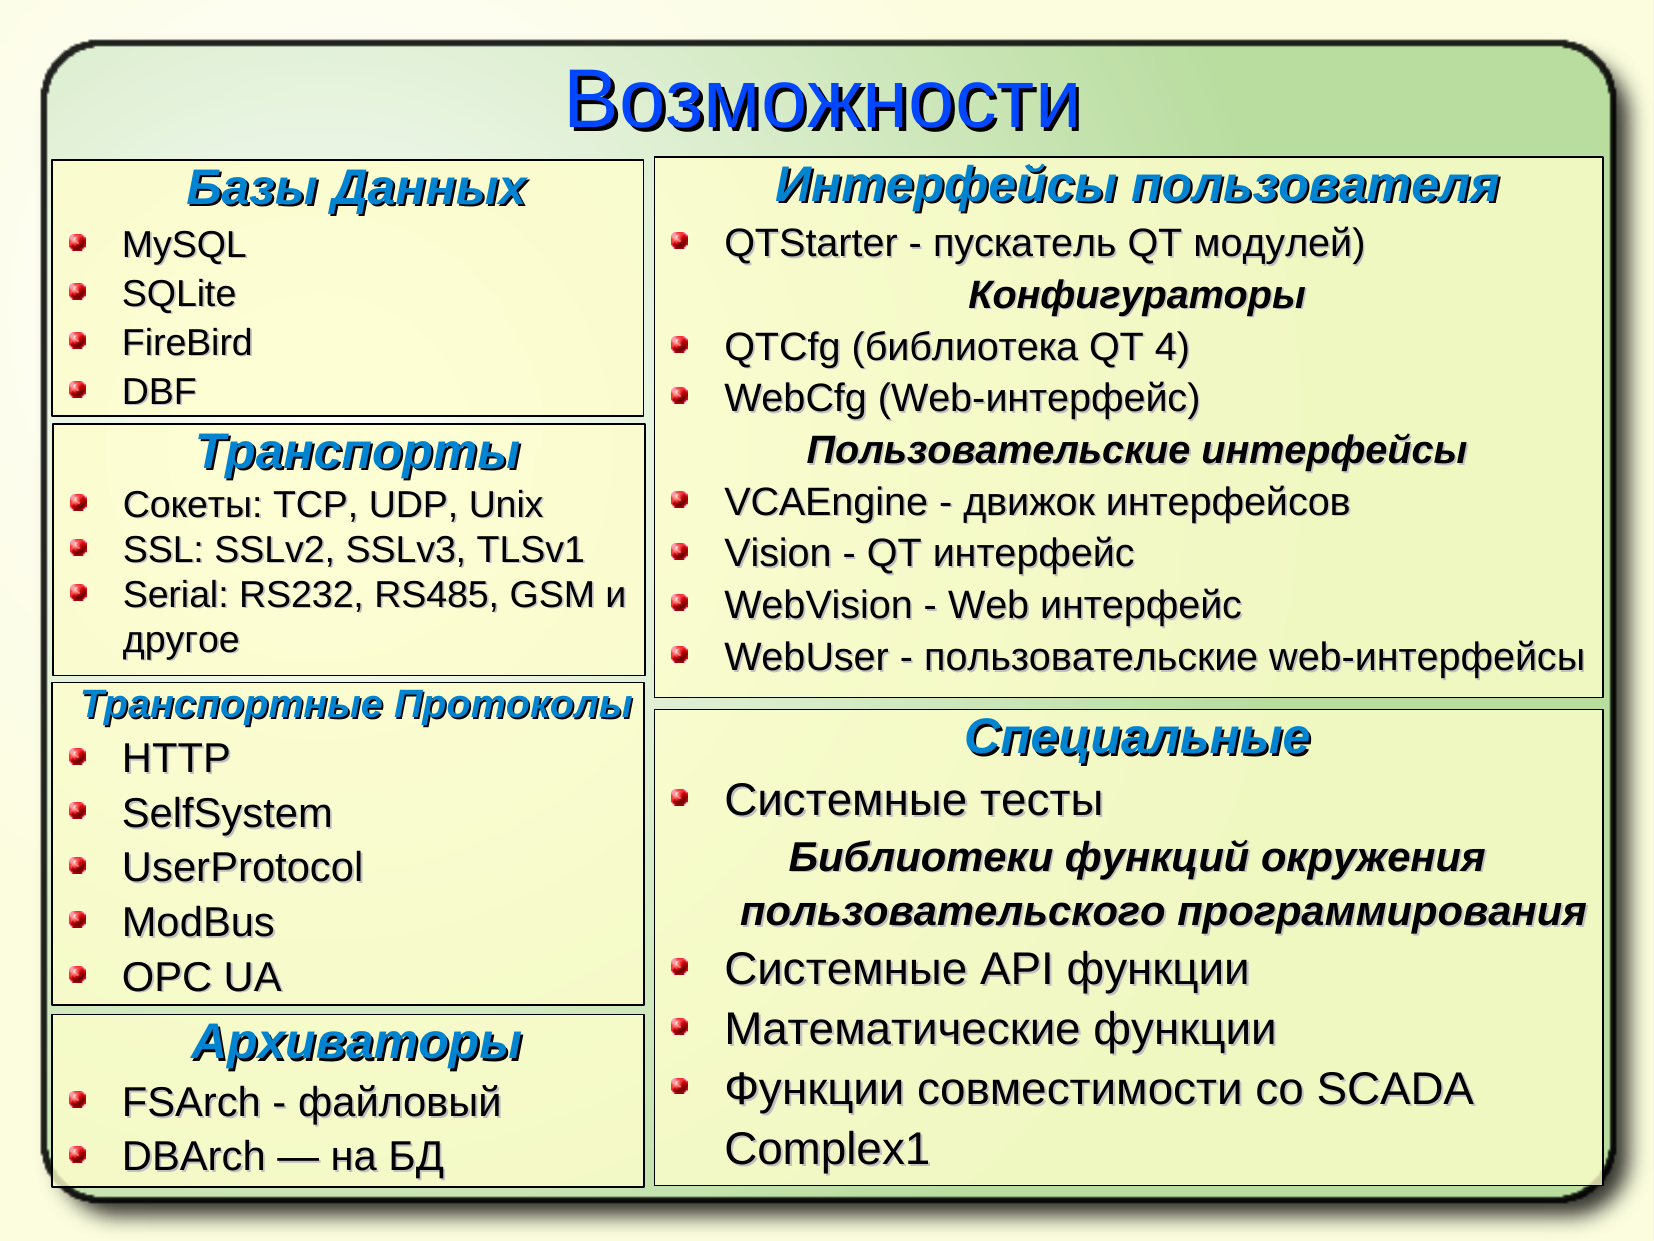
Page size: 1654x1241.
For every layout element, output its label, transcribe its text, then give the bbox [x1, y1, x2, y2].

text_box Транспортные Протоколы HTTP SelfSystem UserProtocol ModBus OPC UA [52, 682, 644, 1005]
text_box Транспорты Сокеты: TCP, UDP, Unix SSL: SSLv2, SSLv3, TLSv1 Serial: RS232, RS485, GSM и другое [53, 424, 645, 676]
text_box Архиваторы FSArch - файловый DBArch — на БД [52, 1014, 644, 1188]
title Возможности [42, 53, 1603, 147]
picture [0, 0, 1654, 1241]
text_box Интерфейсы пользователя QTStarter - пускатель QT модулей) Конфигураторы QTCfg (библиотека QT 4) WebCfg (Web-интерфейс) Пользовательские интерфейсы VCAEngine - движок интерфейсов Vision - QT интерфейс WebVision - Web интерфейс WebUser - пользовательские web-интерфейсы [654, 156, 1603, 698]
text_box Специальные Системные тесты Библиотеки функций окружения пользовательского программирования Системные API функции Математические функции Функции совместимости со SCADA Complex1 [654, 709, 1603, 1186]
list Базы Данных MySQL SQLite FireBird DBF [52, 159, 644, 416]
